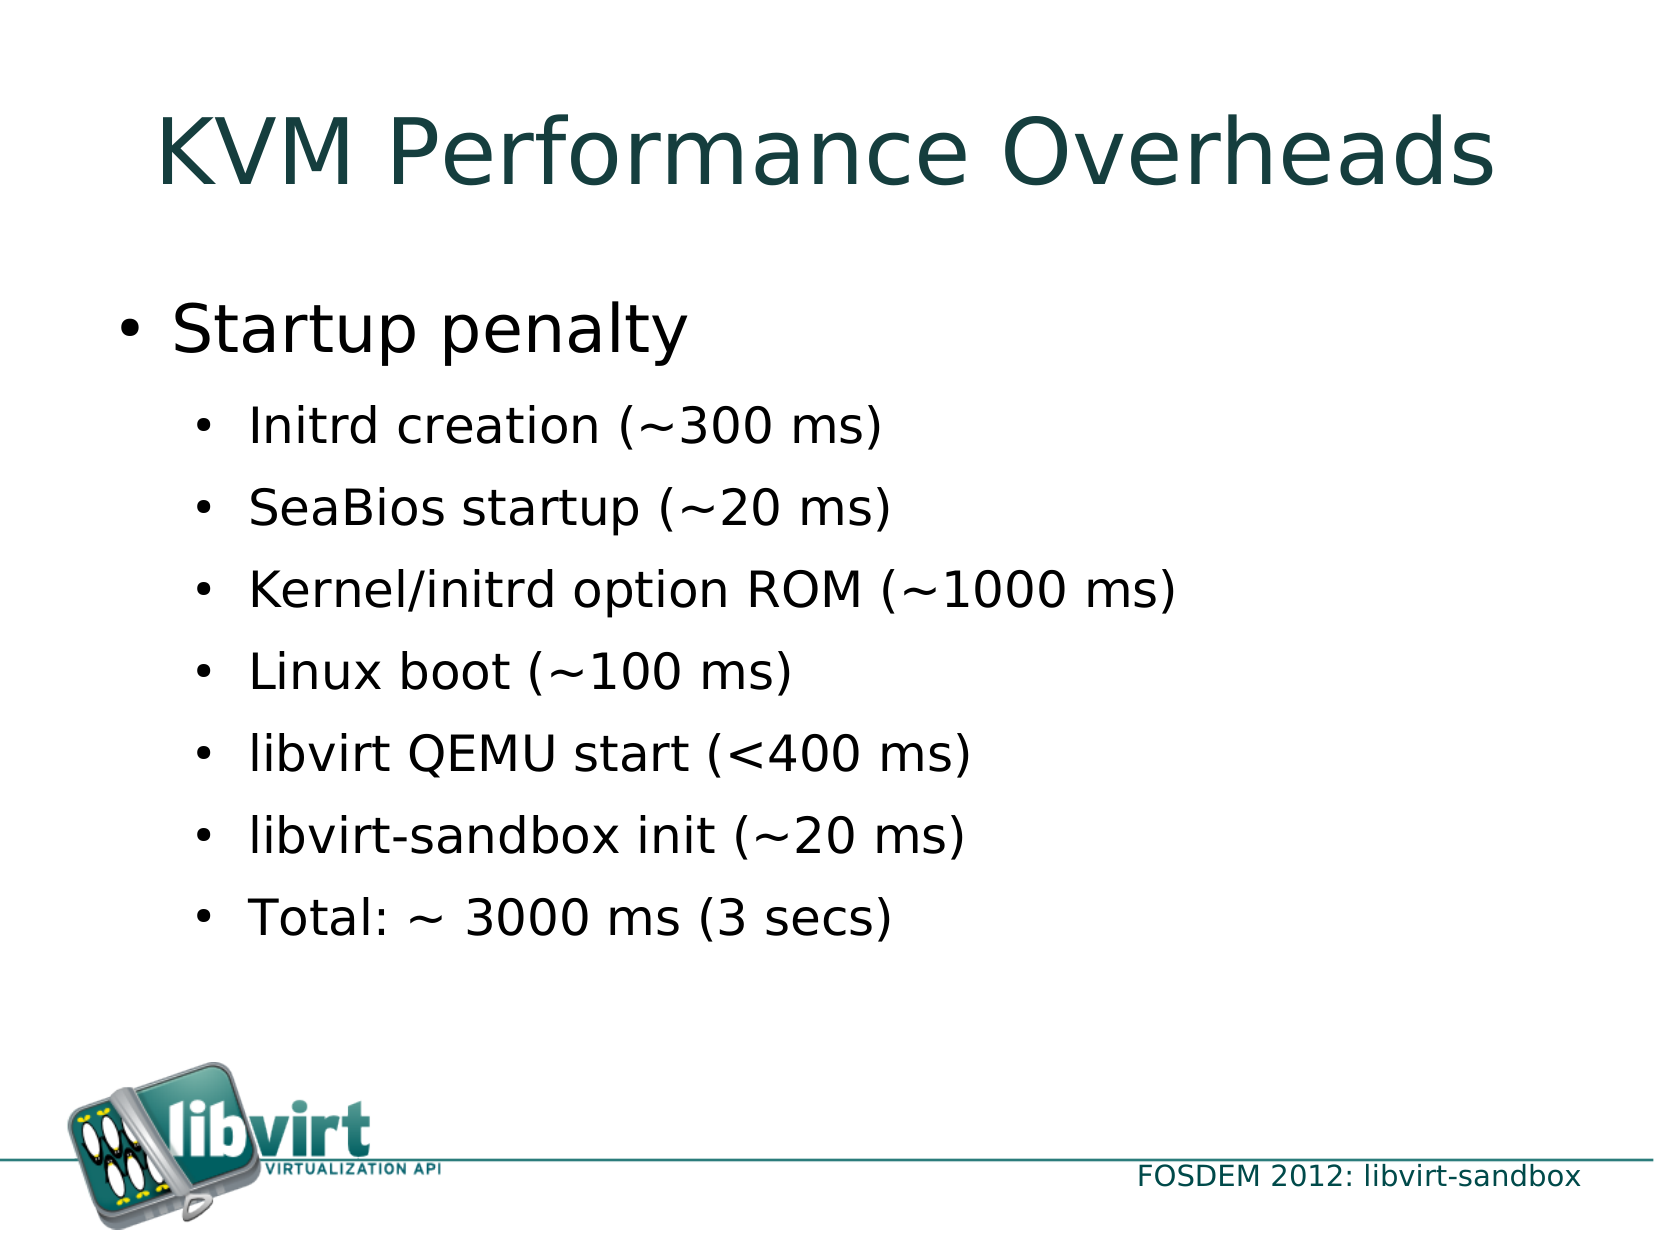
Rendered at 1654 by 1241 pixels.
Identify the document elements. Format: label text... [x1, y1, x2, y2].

title KVM Performance Overheads [82, 49, 1571, 257]
list Startup penalty Initrd creation (~300 ms) SeaBios startup (~20 ms) Kernel/initrd option ROM (~1000 ms) Linux boot (~100 ms) libvirt QEMU start (<400 ms) libvirt-sandbox init (~20 ms) Total: ~ 3000 ms (3 secs) [82, 290, 1571, 1062]
text_box FOSDEM 2012: libvirt-sandbox [1122, 1151, 1654, 1211]
picture [0, 1062, 1654, 1230]
